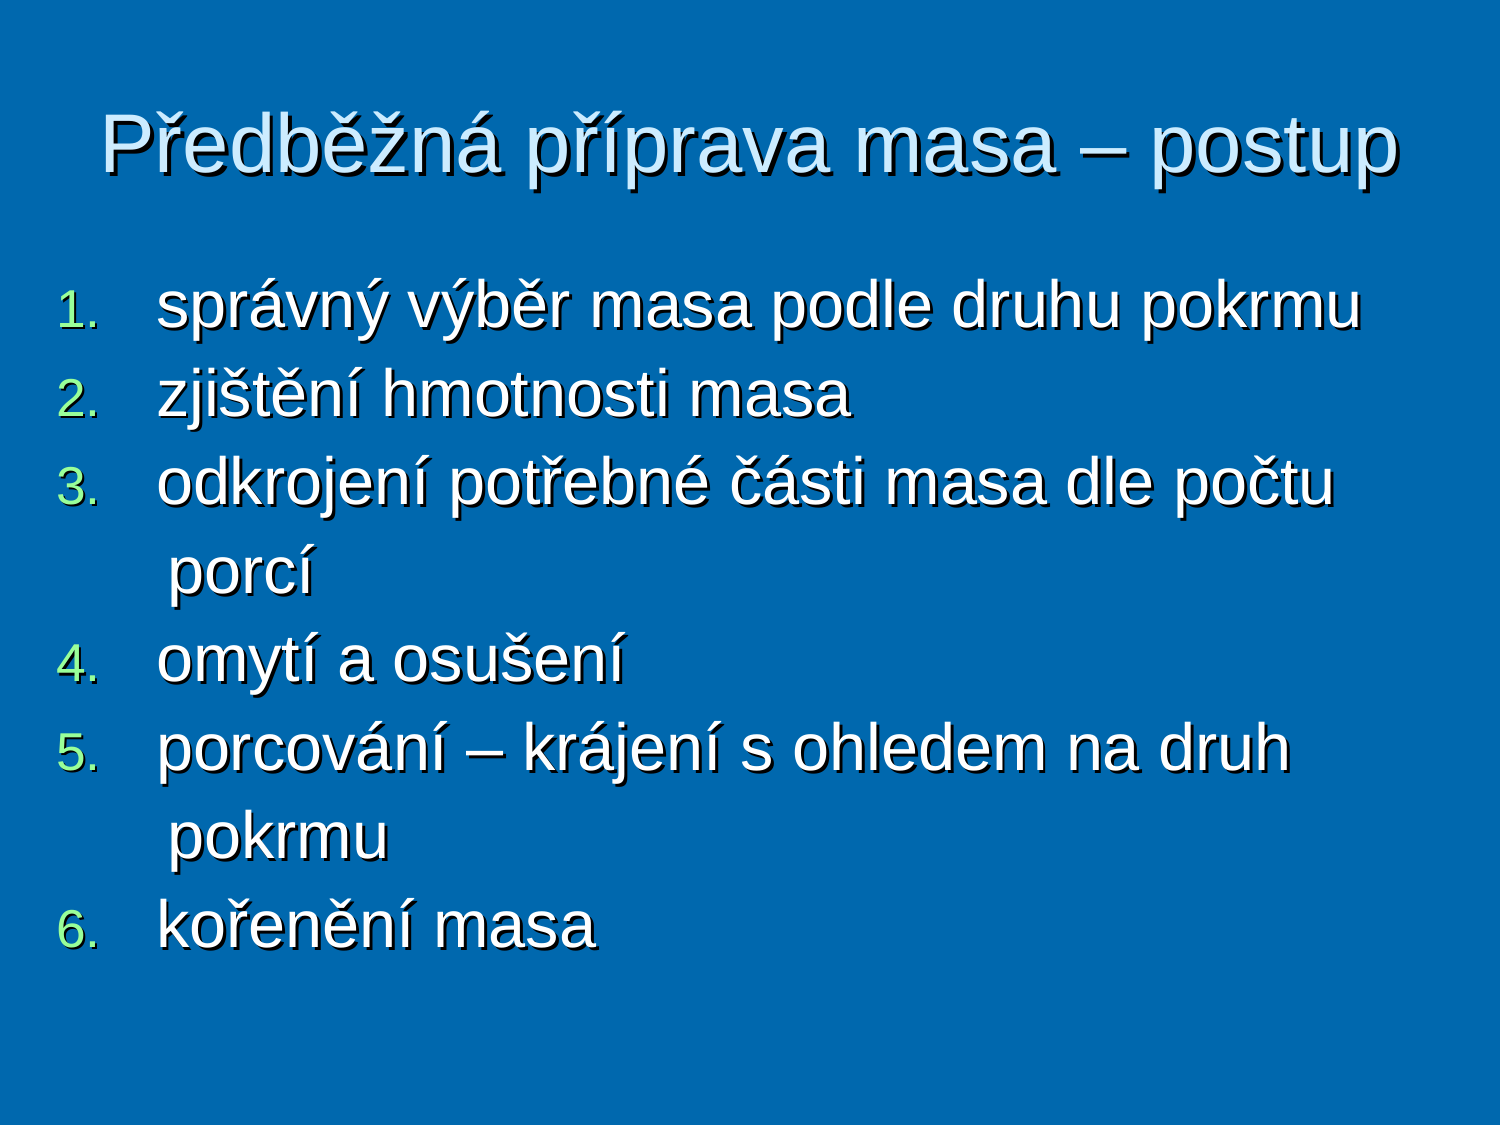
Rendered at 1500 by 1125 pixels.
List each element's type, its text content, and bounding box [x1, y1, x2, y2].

title Předběžná příprava masa – postup [75, 45, 1426, 233]
list správný výběr masa podle druhu pokrmu zjištění hmotnosti masa odkrojení potřebné části masa dle počtu porcí omytí a osušení porcování – krájení s ohledem na druh pokrmu kořenění masa [41, 262, 1425, 1006]
